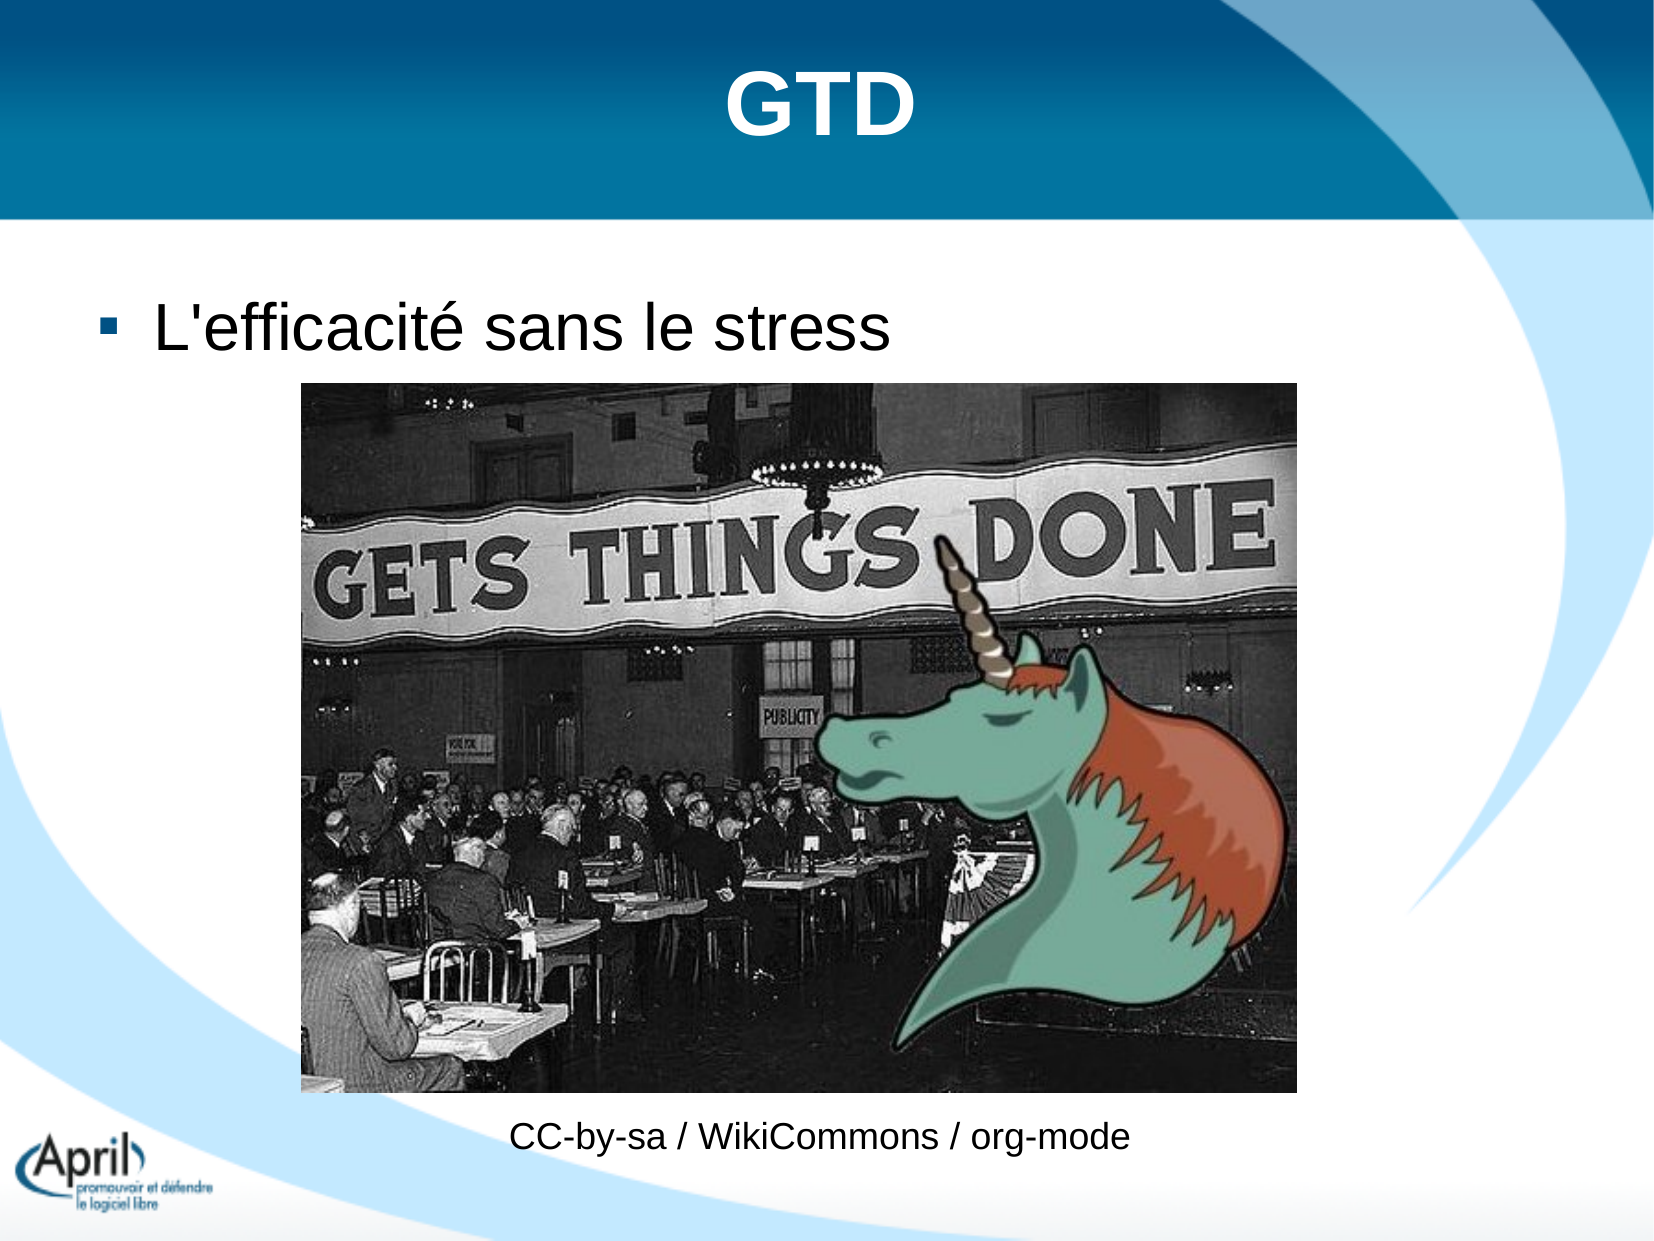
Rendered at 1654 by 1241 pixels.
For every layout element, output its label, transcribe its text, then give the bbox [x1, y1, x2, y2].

text_box CC-by-sa / WikiCommons / org-mode [494, 1108, 1146, 1166]
list L'efficacité sans le stress [82, 290, 1571, 1094]
title GTD [76, 7, 1565, 200]
picture [0, 0, 1654, 1241]
